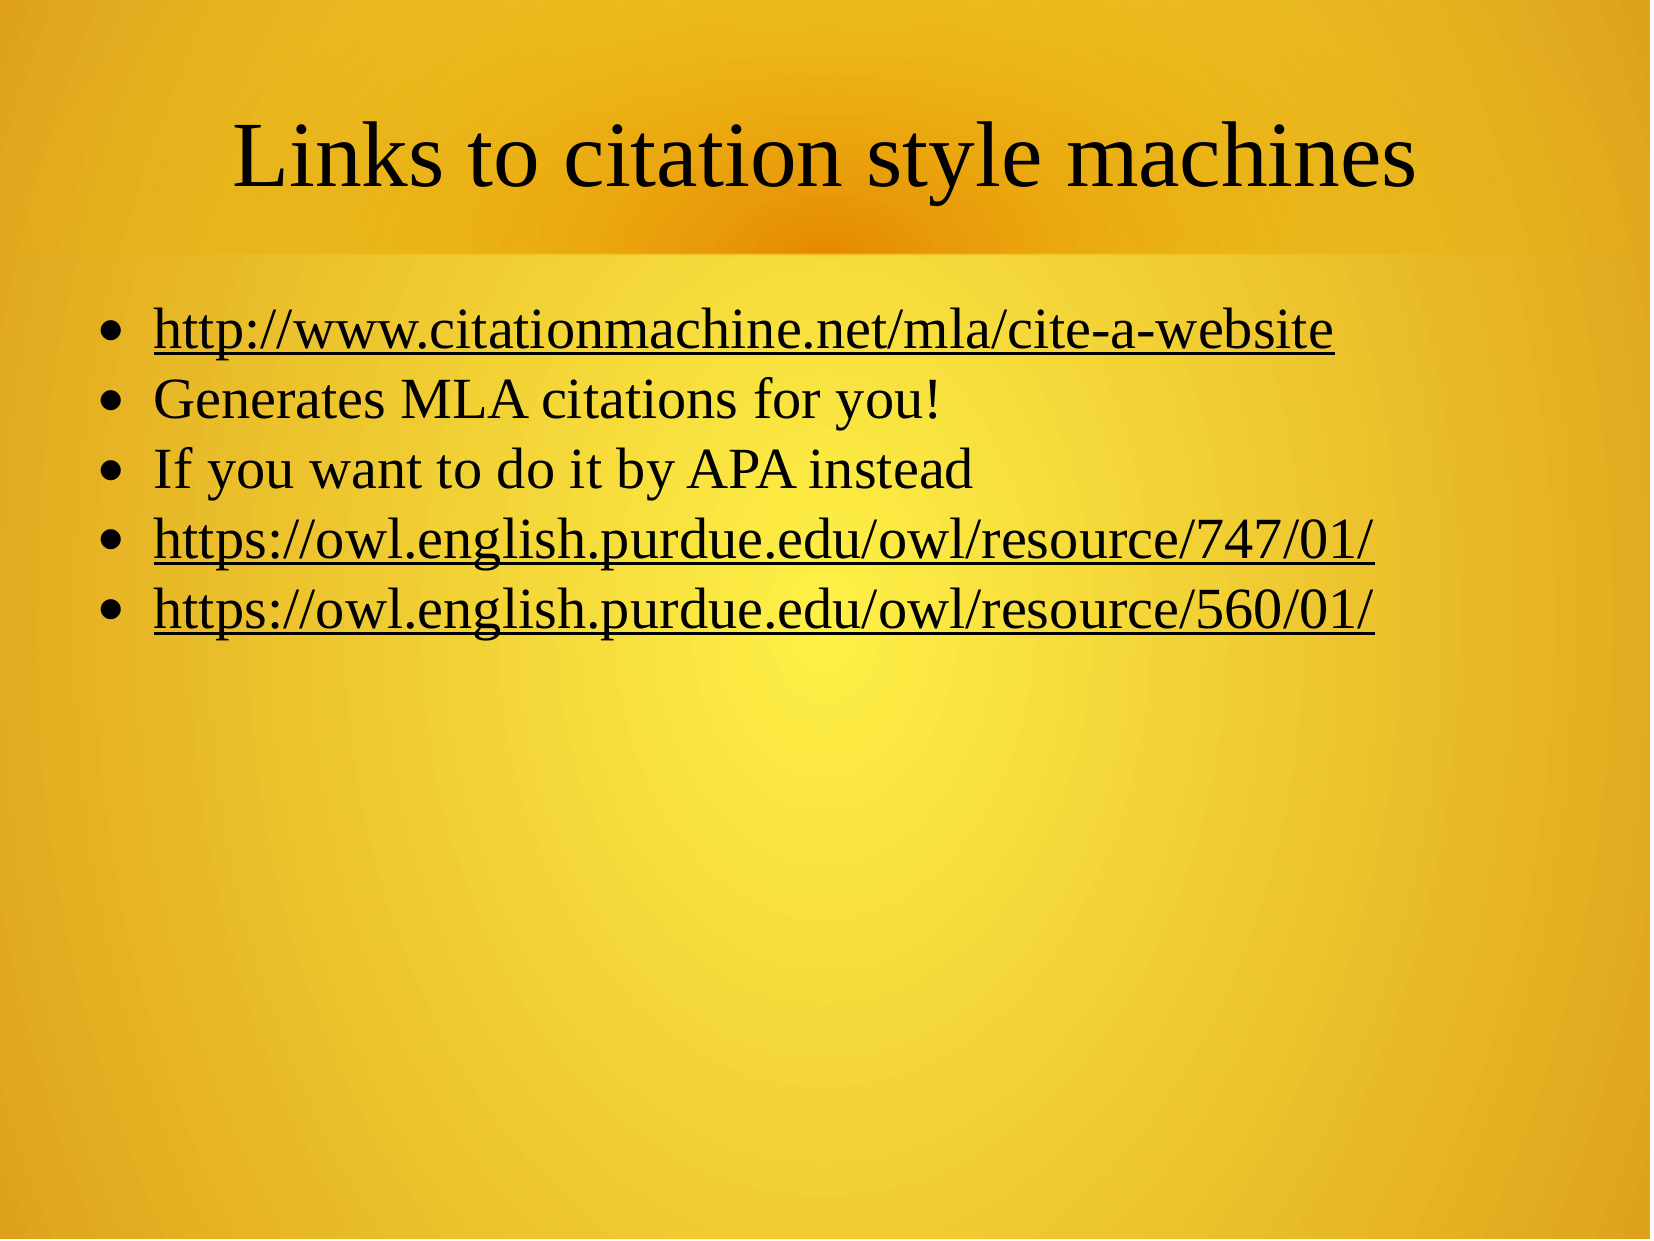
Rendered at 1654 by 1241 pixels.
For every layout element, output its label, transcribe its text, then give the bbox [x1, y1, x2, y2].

text_box Links to citation style machines [82, 47, 1571, 252]
picture [0, 0, 1650, 1239]
text_box http://www.citationmachine.net/mla/cite-a-website Generates MLA citations for you! If you want to do it by APA instead https://owl.english.purdue.edu/owl/resource/747/01/ https://owl.english.purdue.edu/owl/resource/560/01/ [82, 290, 1571, 1010]
